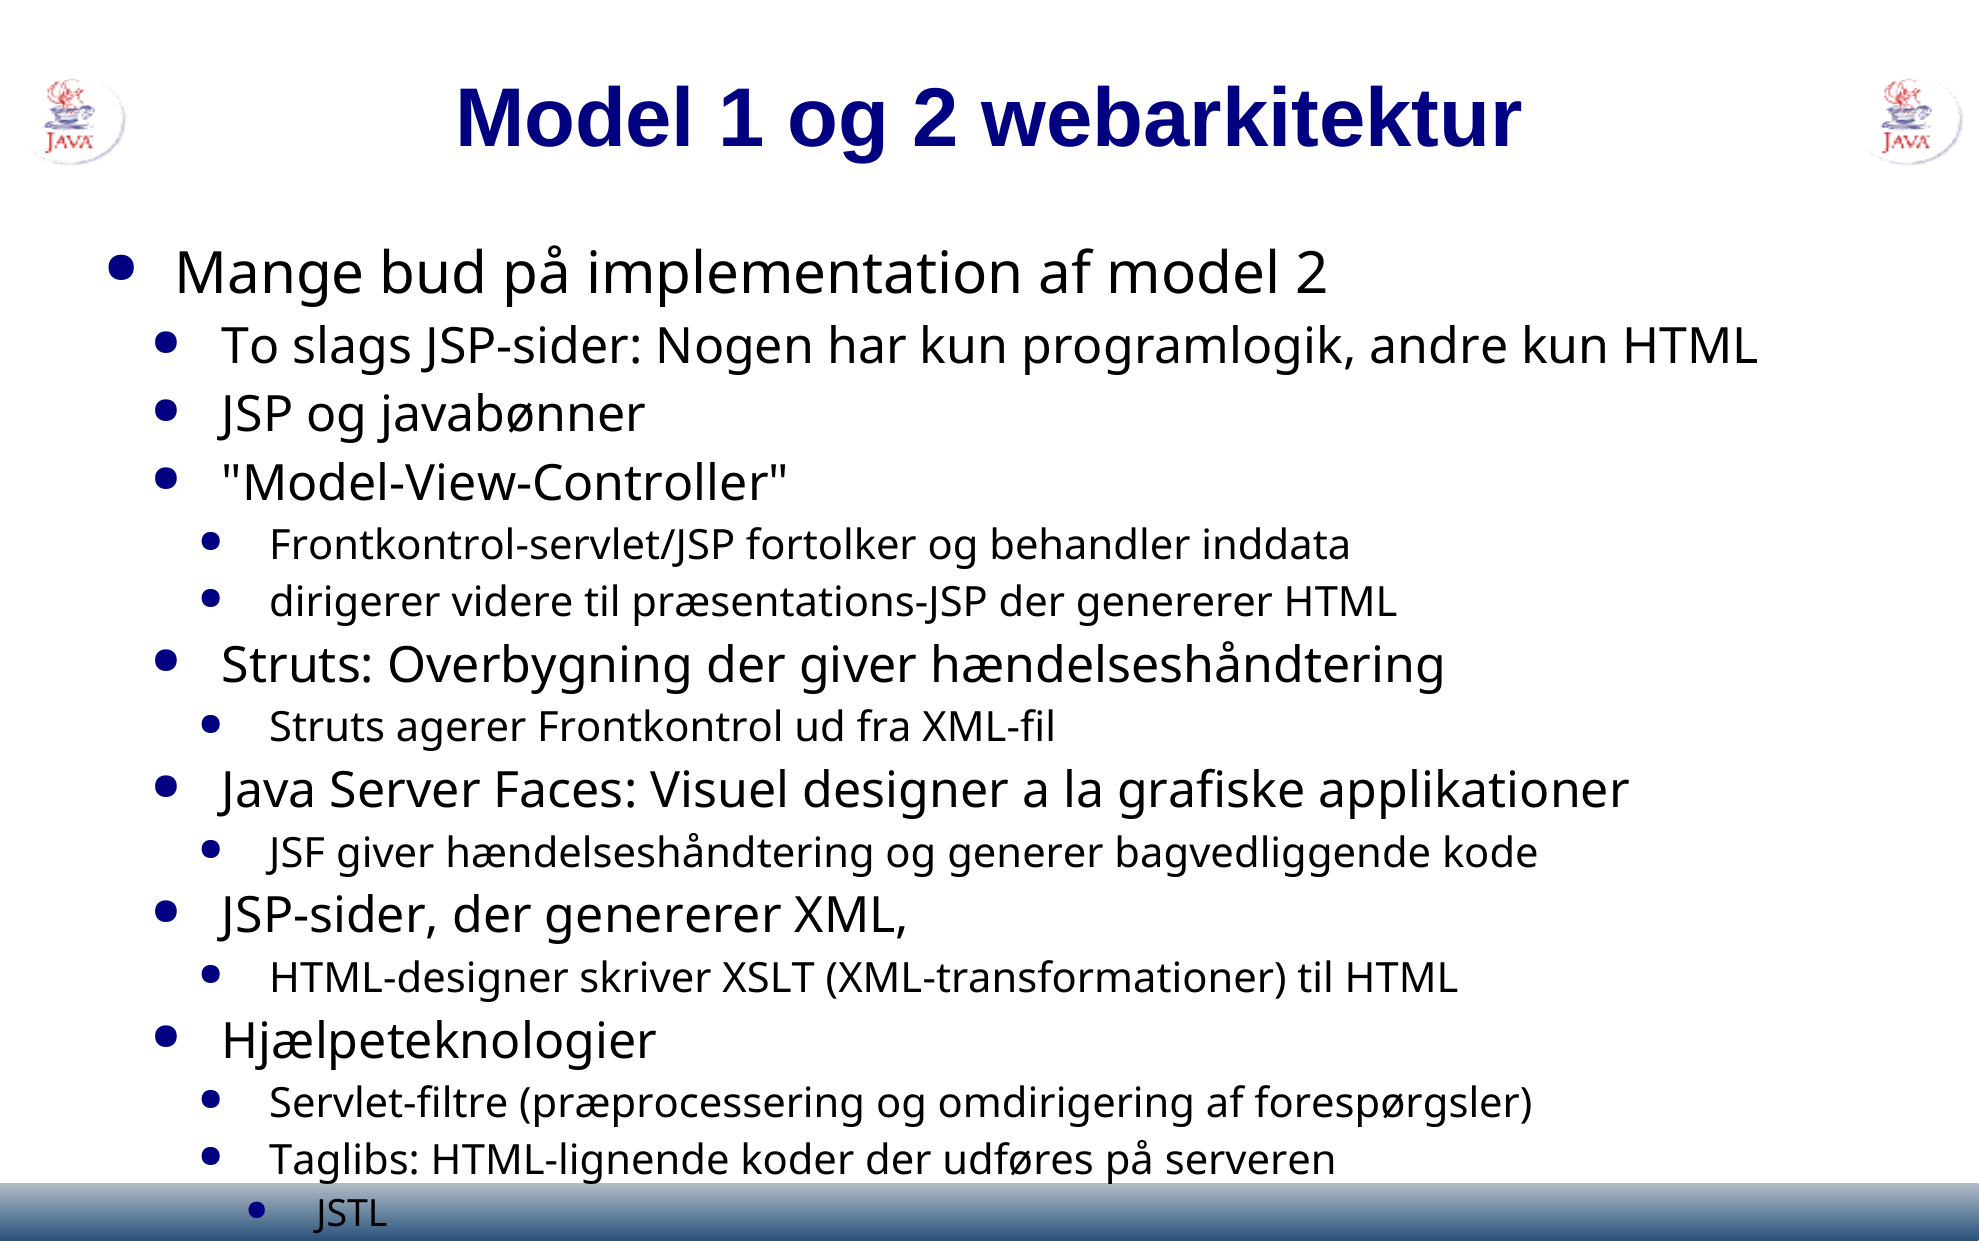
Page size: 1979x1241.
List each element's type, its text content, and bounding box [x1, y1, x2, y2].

picture [12, 71, 126, 169]
list Mange bud på implementation af model 2 To slags JSP-sider: Nogen har kun programlogik, andre kun HTML JSP og javabønner "Model-View-Controller" Frontkontrol-servlet/JSP fortolker og behandler inddata dirigerer videre til præsentations-JSP der genererer HTML Struts: Overbygning der giver hændelseshåndtering Struts agerer Frontkontrol ud fra XML-fil Java Server Faces: Visuel designer a la grafiske applikationer JSF giver hændelseshåndtering og generer bagvedliggende kode JSP-sider, der genererer XML, HTML-designer skriver XSLT (XML-transformationer) til HTML Hjælpeteknologier Servlet-filtre (præprocessering og omdirigering af forespørgsler) Taglibs: HTML-lignende koder der udføres på serveren JSTL Kan simplificere JSP-siderne betydeligt [92, 230, 1881, 1183]
picture [1853, 71, 1968, 169]
title Model 1 og 2 webarkitektur [126, 14, 1853, 222]
